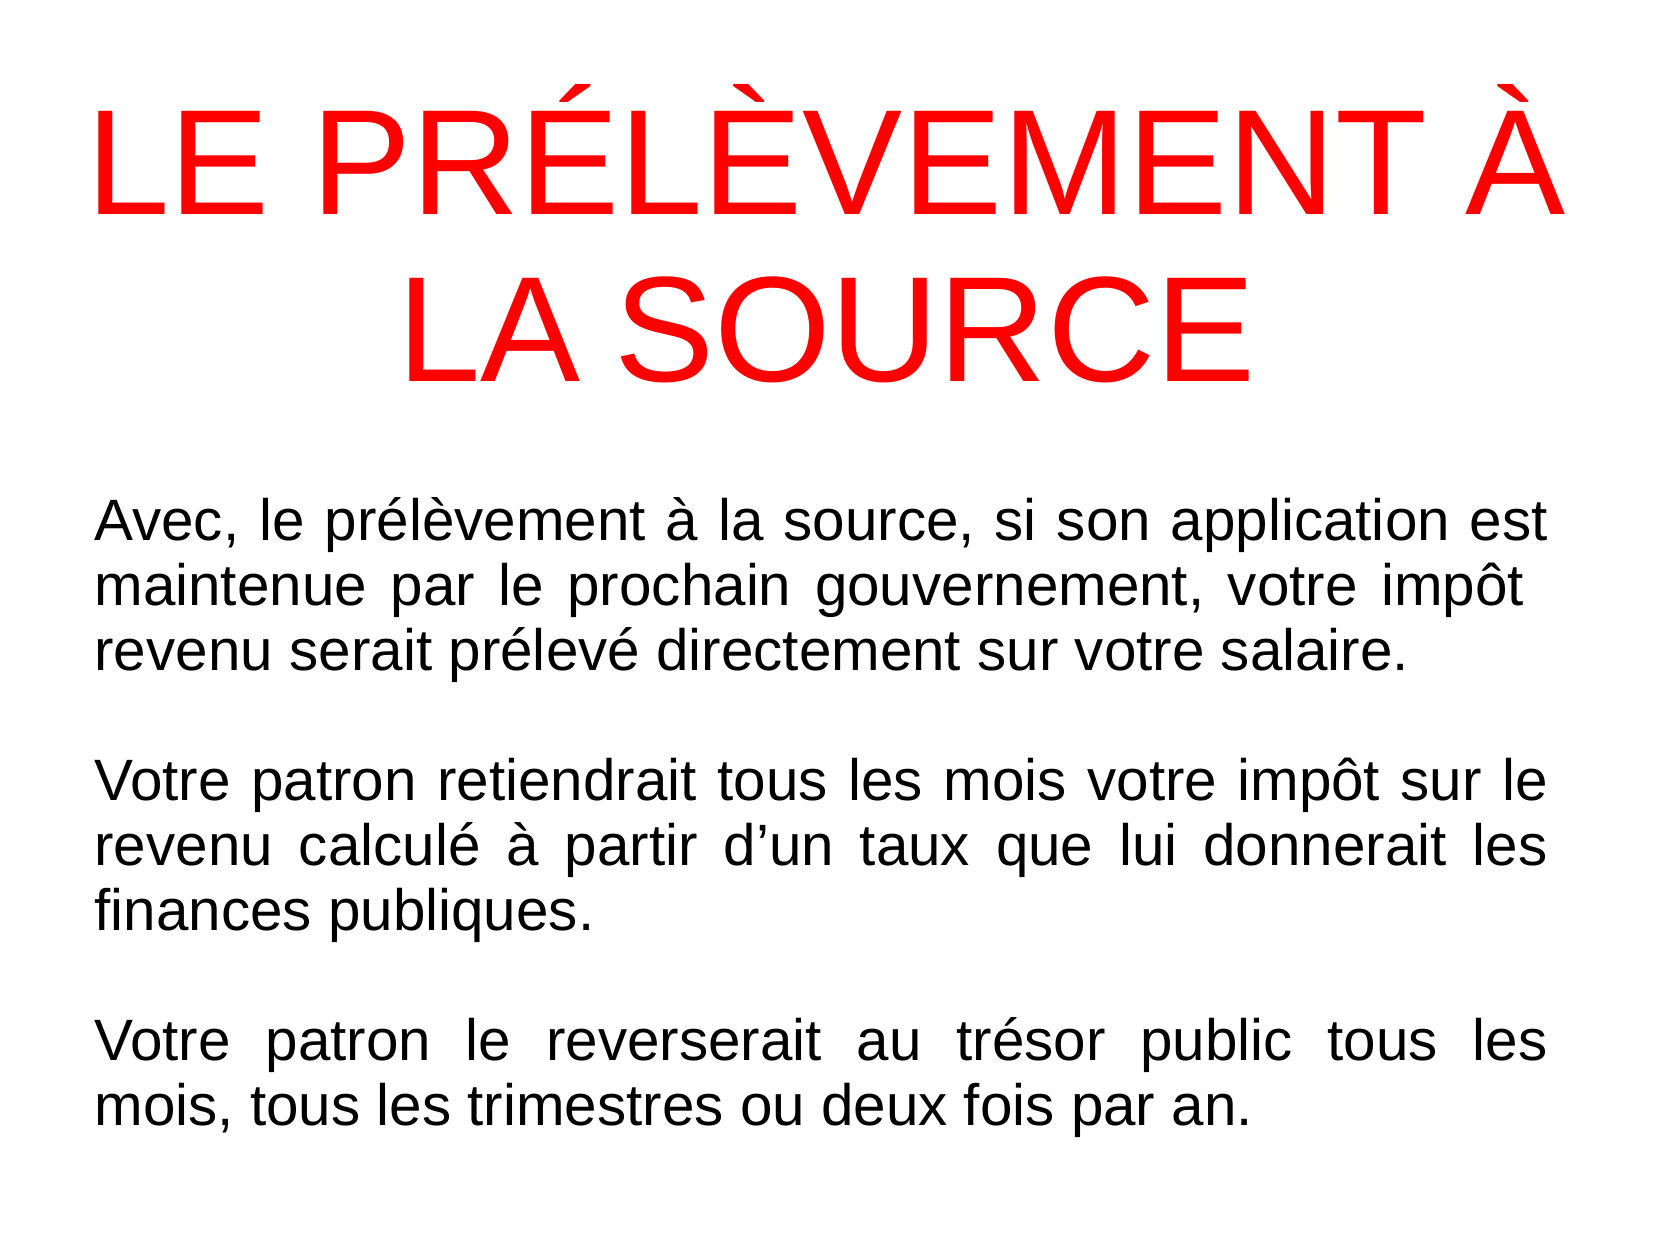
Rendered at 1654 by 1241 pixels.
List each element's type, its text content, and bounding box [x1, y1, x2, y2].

subtitle Avec, le prélèvement à la source, si son application est maintenue par le prochain gouvernement, votre impôt revenu serait prélevé directement sur votre salaire. Votre patron retiendrait tous les mois votre impôt sur le revenu calculé à partir d’un taux que lui donnerait les finances publiques. Votre patron le reverserait au trésor public tous les mois, tous les trimestres ou deux fois par an. [94, 488, 1550, 1137]
title LE PRÉLÈVEMENT À LA SOURCE [82, 78, 1571, 414]
